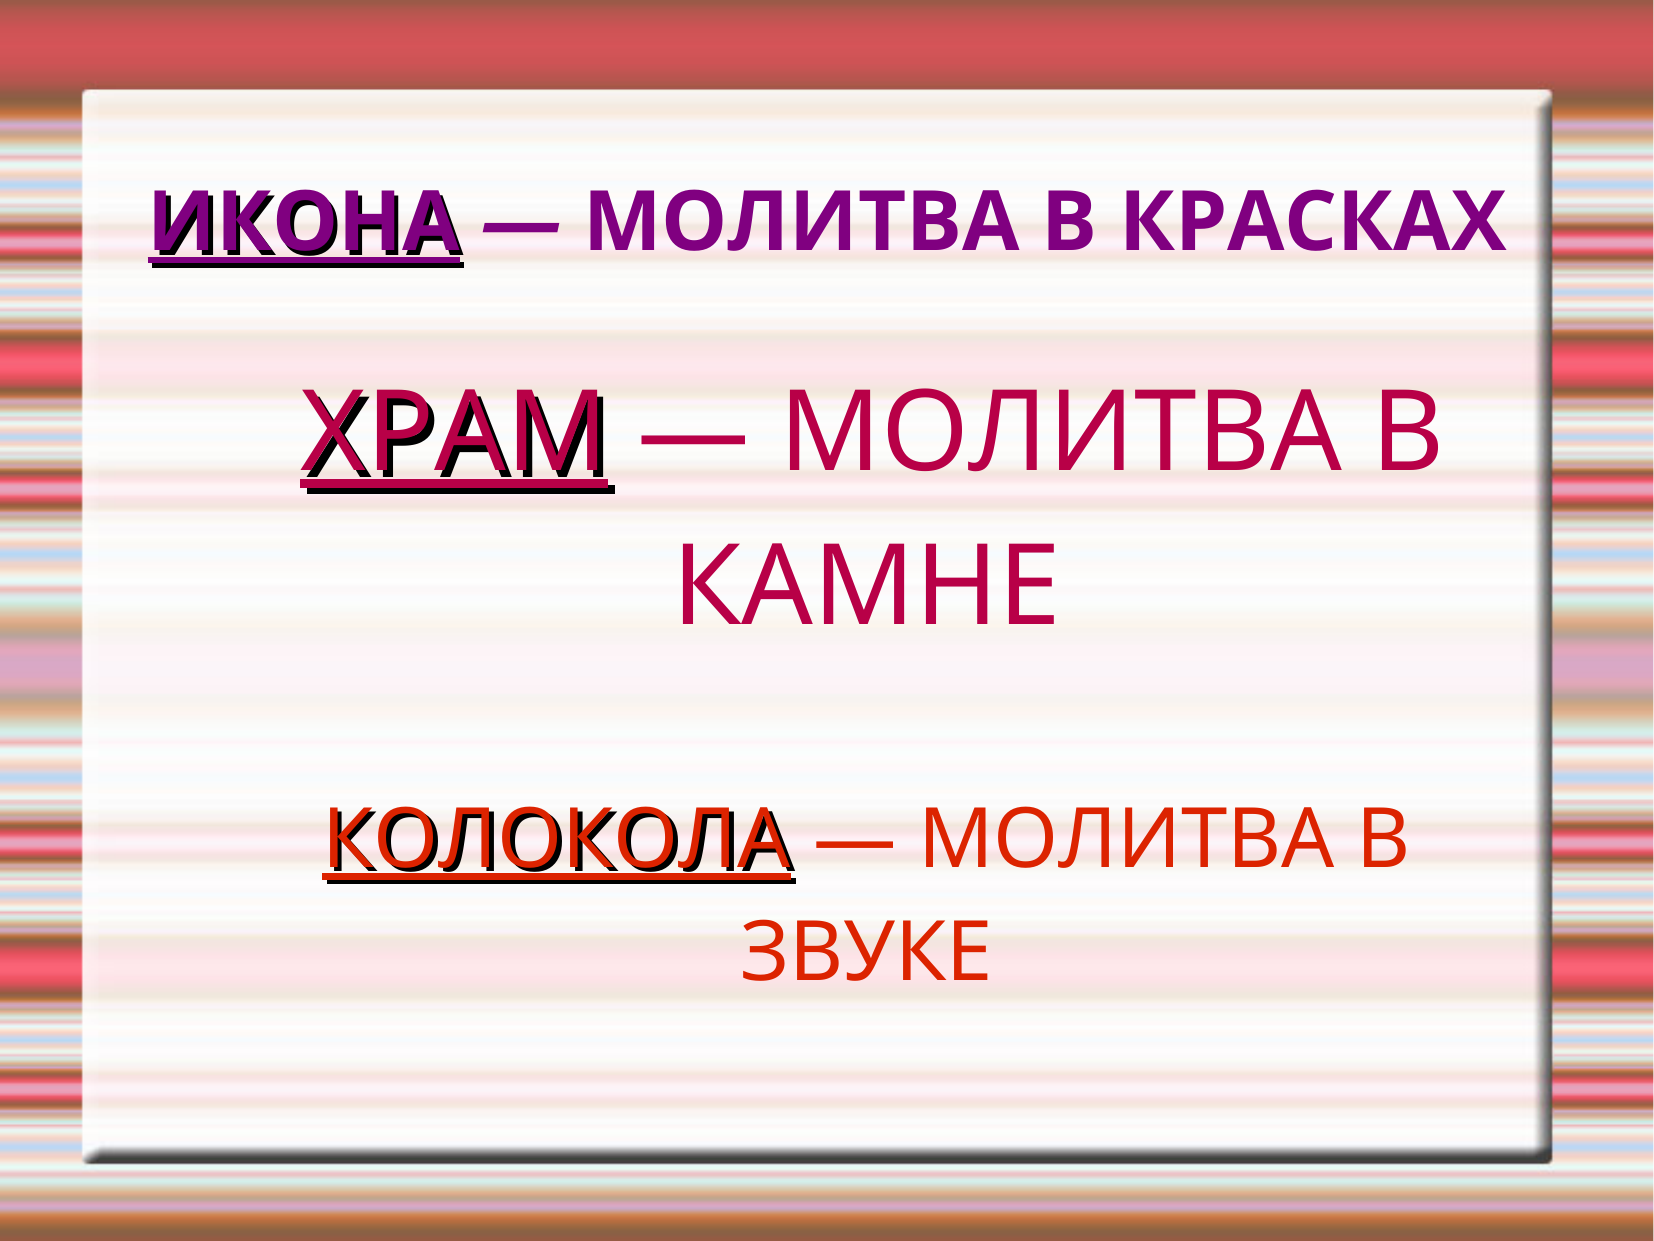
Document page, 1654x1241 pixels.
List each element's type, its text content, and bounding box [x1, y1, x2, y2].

list КОЛОКОЛА — МОЛИТВА В ЗВУКЕ [134, 778, 1516, 1169]
title ИКОНА — МОЛИТВА В КРАСКАХ [121, 101, 1534, 336]
picture [0, 0, 1654, 1241]
list ХРАМ — МОЛИТВА В КАМНЕ [134, 350, 1516, 742]
